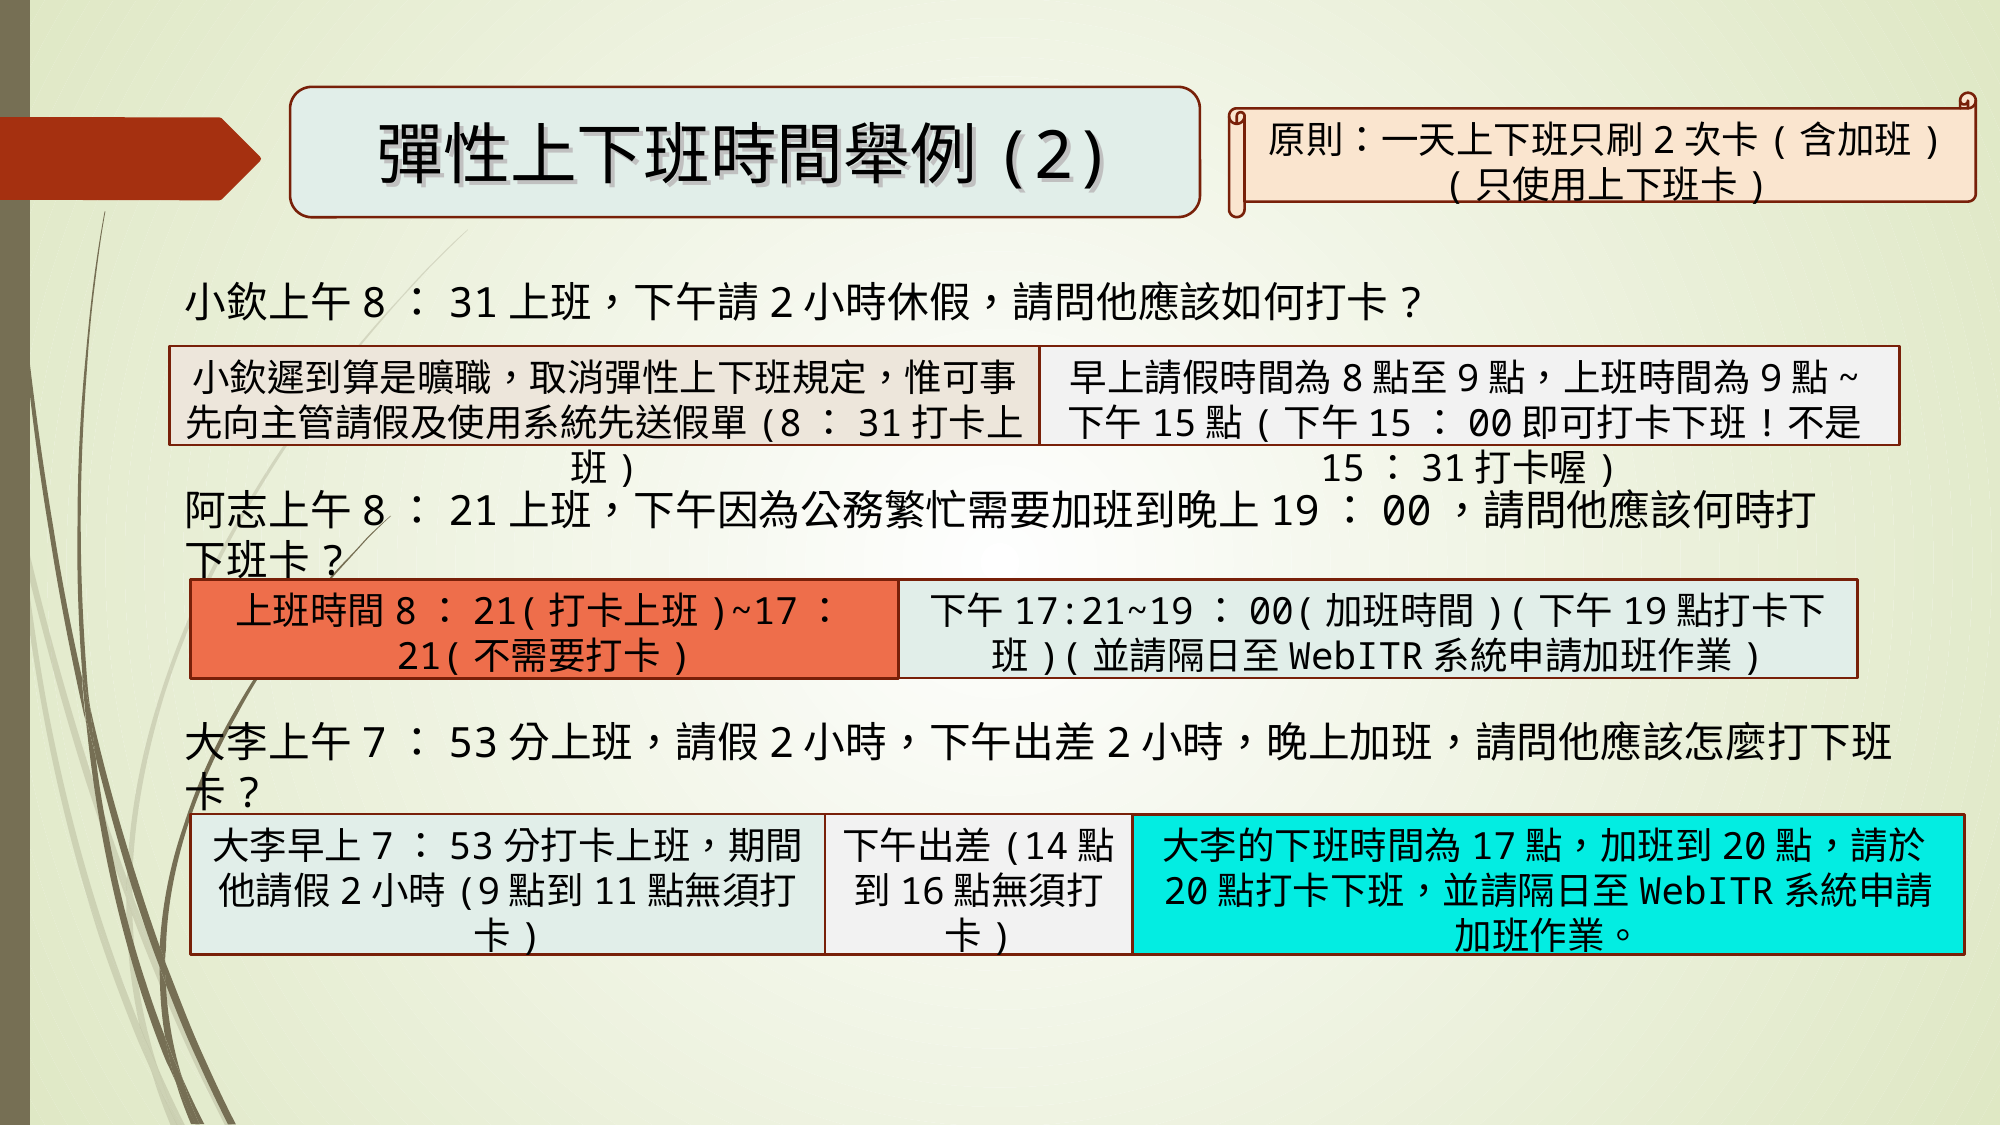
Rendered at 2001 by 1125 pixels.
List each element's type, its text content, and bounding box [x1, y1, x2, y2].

text_box 阿志上午8：21上班，下午因為公務繁忙需要加班到晚上19：00，請問他應該何時打下班卡? [169, 476, 1870, 543]
text_box 大李上午7：53分上班，請假2小時，下午出差2小時，晚上加班，請問他應該怎麼打下班卡? [169, 707, 1921, 774]
text_box 原則：一天上下班只刷2次卡(含加班)(只使用上下班卡) [1229, 92, 1976, 218]
text_box 大李的下班時間為17點，加班到20點，請於20點打卡下班，並請隔日至WebITR系統申請加班作業。 [1132, 815, 1965, 954]
text_box 大李早上7：53分打卡上班，期間他請假2小時(9點到11點無須打卡) [190, 814, 825, 954]
text_box 小欽遲到算是曠職，取消彈性上下班規定，惟可事先向主管請假及使用系統先送假單(8：31打卡上班) [170, 346, 1039, 445]
text_box 上班時間8：21(打卡上班)~17：21(不需要打卡) [190, 580, 899, 678]
text_box 小欽上午8：31上班，下午請2小時休假，請問他應該如何打卡? [169, 268, 1689, 335]
text_box 下午出差(14點到16點無須打卡) [825, 814, 1132, 954]
text_box 下午17:21~19：00(加班時間)(下午19點打卡下班)(並請隔日至WebITR系統申請加班作業) [899, 579, 1857, 678]
text_box 彈性上下班時間舉例(2) [290, 86, 1201, 218]
text_box 早上請假時間為8點至9點，上班時間為9點~下午15點(下午15：00即可打卡下班!不是15：31打卡喔) [1039, 346, 1900, 445]
